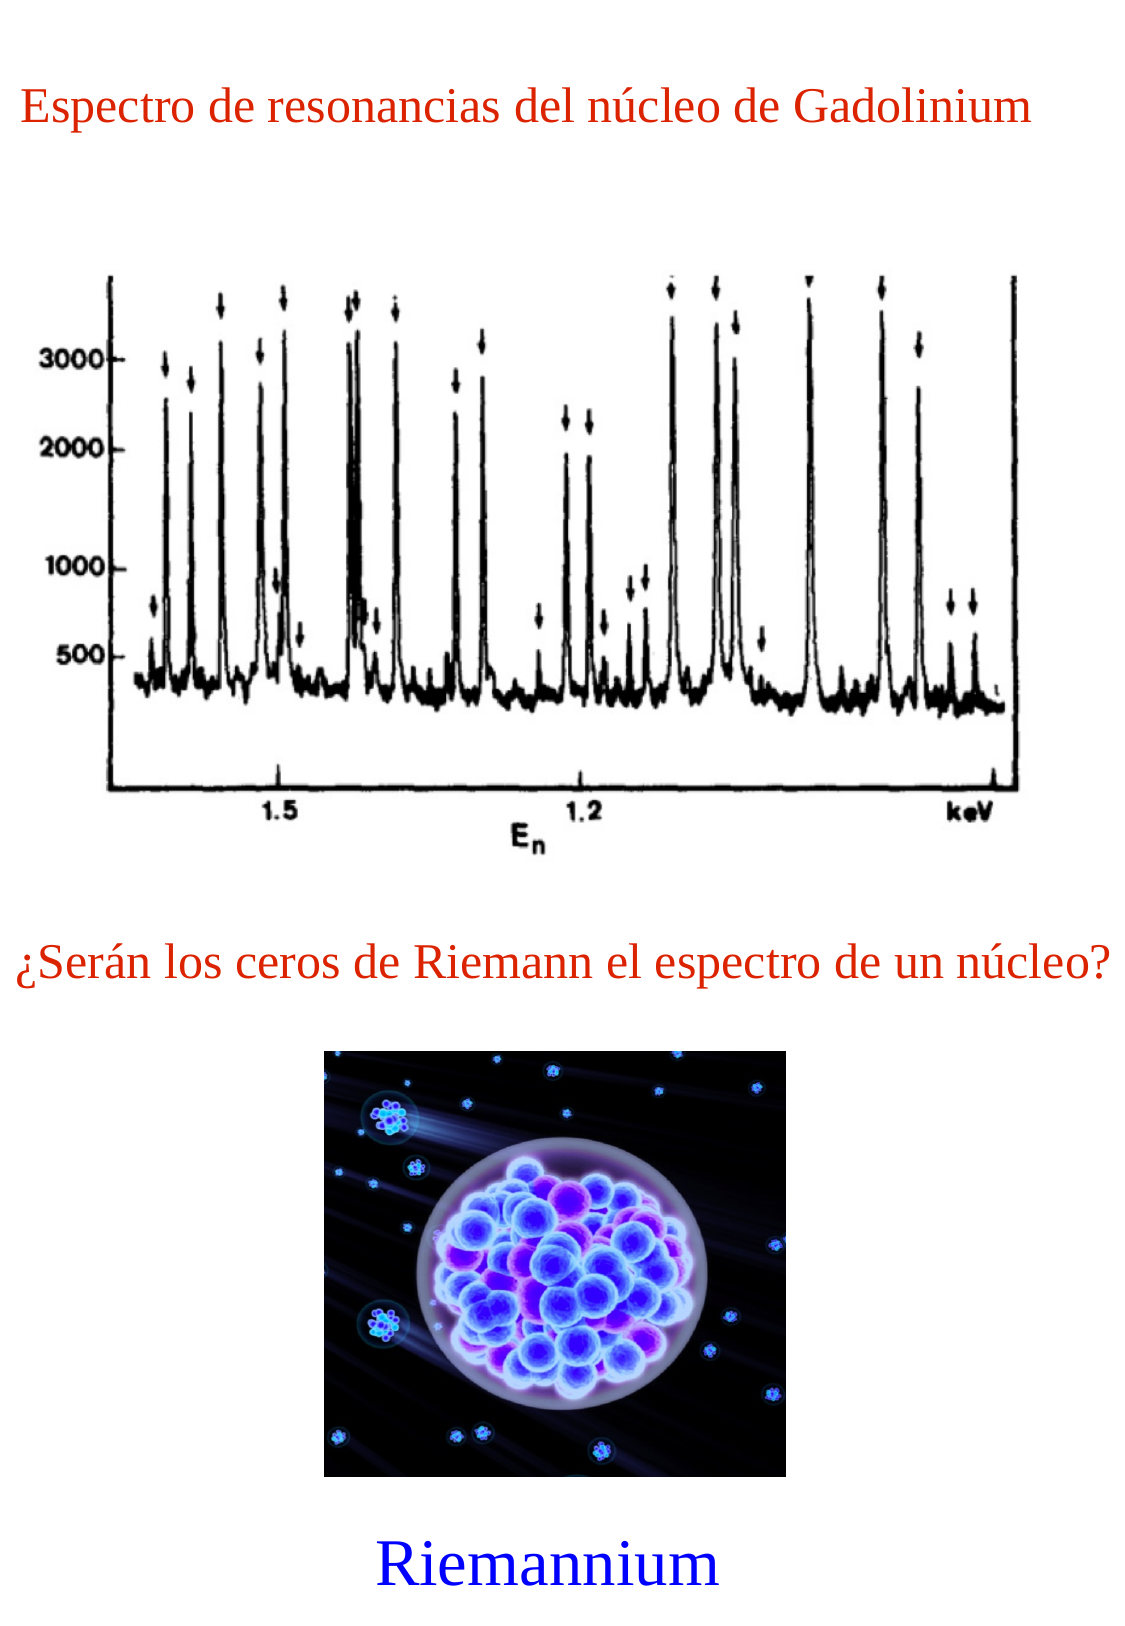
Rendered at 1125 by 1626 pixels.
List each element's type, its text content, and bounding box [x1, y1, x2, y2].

text_box Espectro de resonancias del núcleo de Gadolinium [5, 64, 1063, 260]
picture [24, 259, 1052, 865]
picture [324, 1051, 786, 1477]
text_box ¿Serán los ceros de Riemann el espectro de un núcleo? [0, 921, 1125, 1117]
text_box Riemannium [360, 1511, 739, 1607]
